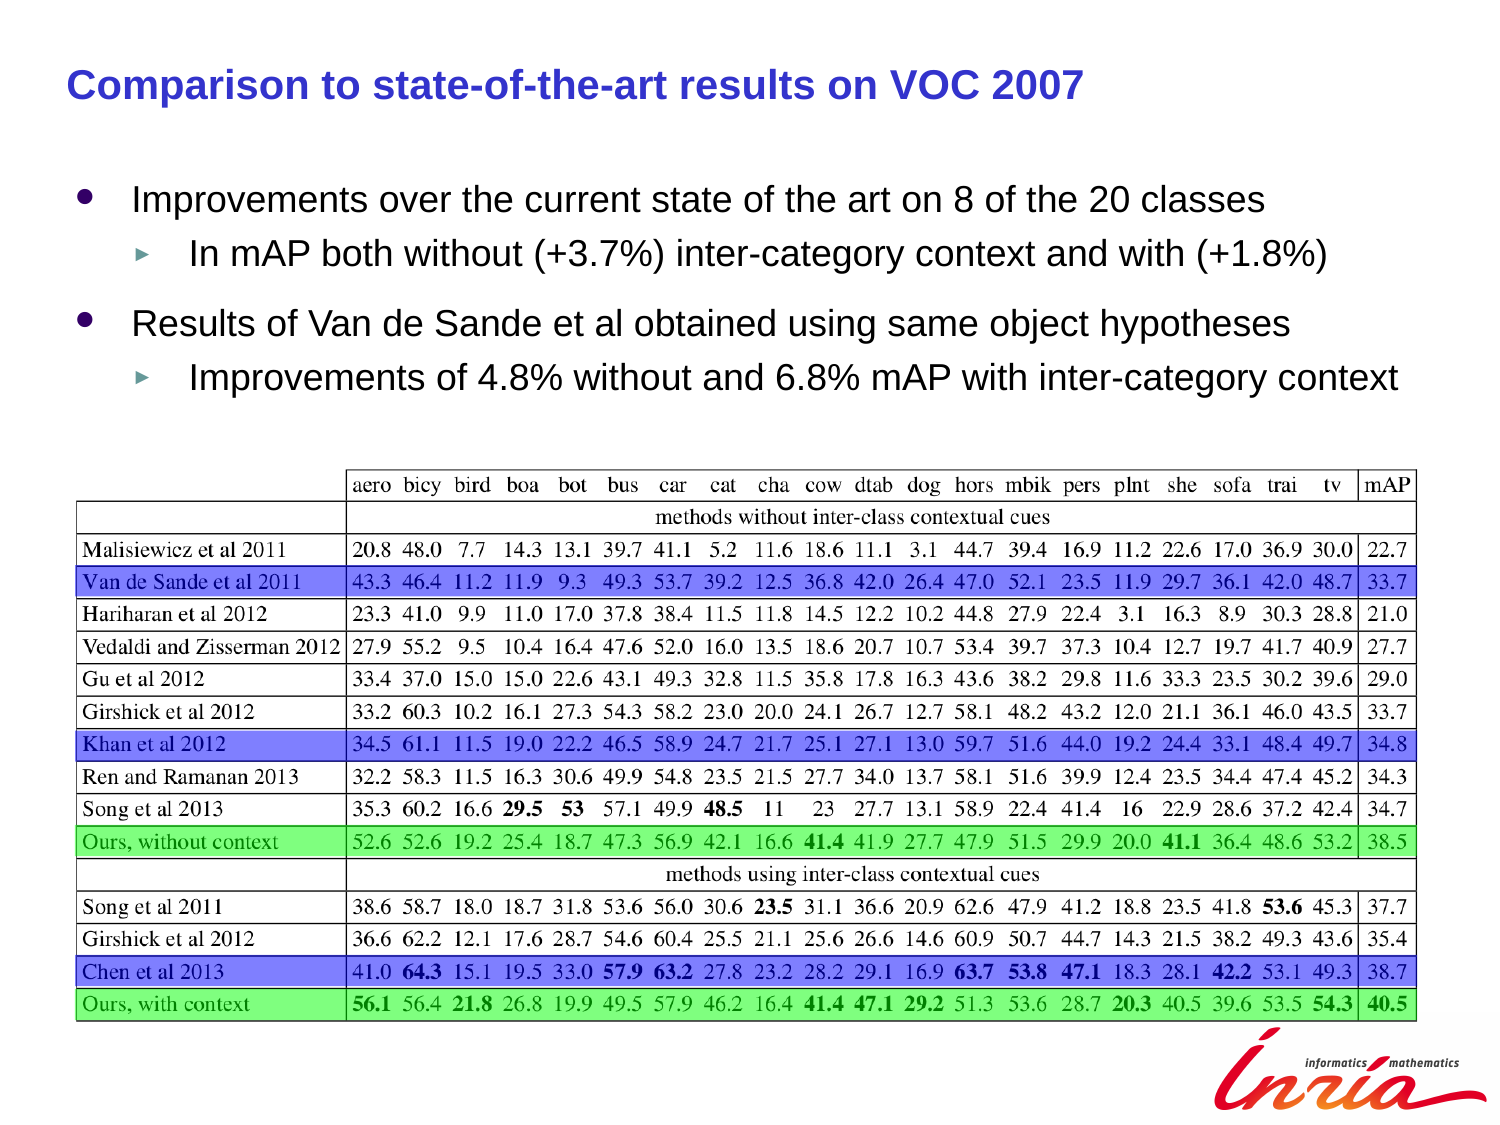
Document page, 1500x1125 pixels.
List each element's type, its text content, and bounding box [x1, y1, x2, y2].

text_box [74, 988, 1417, 1021]
text_box [74, 824, 1417, 857]
text_box [75, 730, 1418, 762]
text_box [75, 954, 1418, 987]
text_box [75, 565, 1418, 597]
picture [73, 467, 1500, 1125]
title Comparison to state-of-the-art results on VOC 2007 [51, 46, 1459, 123]
list Improvements over the current state of the art on 8 of the 20 classes In mAP both without (+3.7%) inter-category context and with (+1.8%) Results of Van de Sande et al obtained using same object hypotheses Improvements of 4.8% without and 6.8% mAP with inter-category context [75, 178, 1425, 971]
